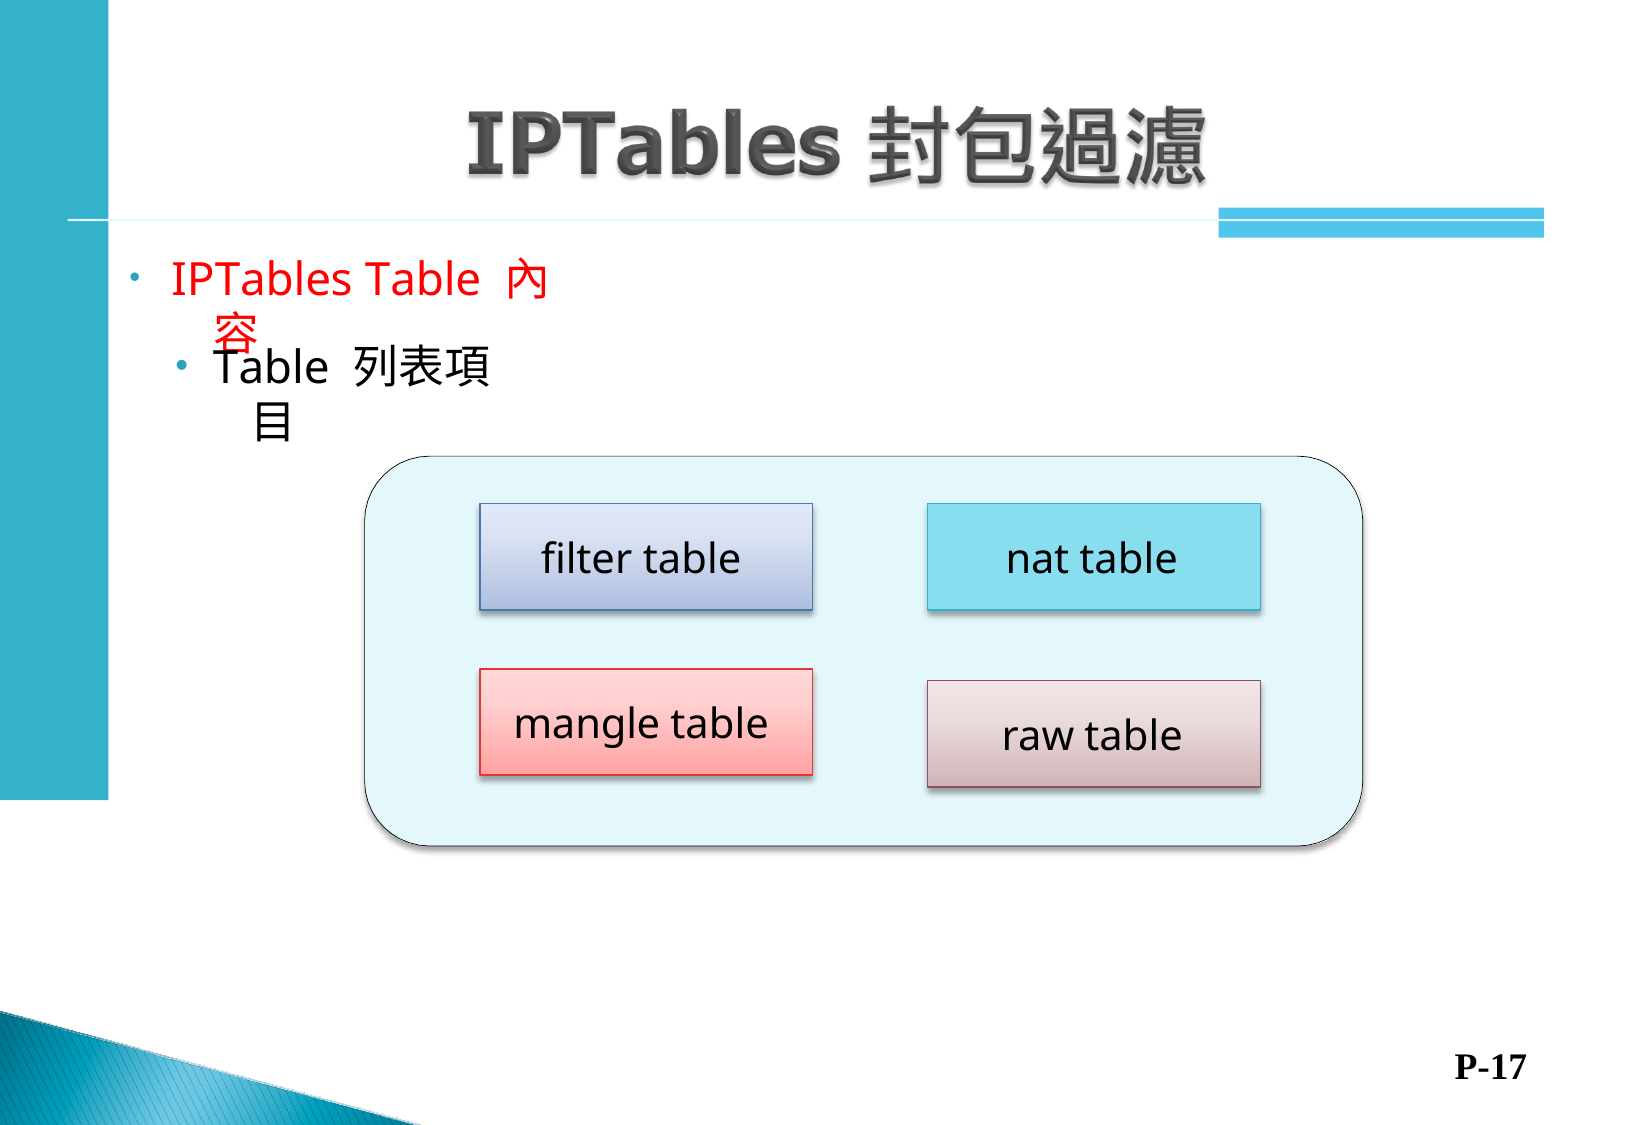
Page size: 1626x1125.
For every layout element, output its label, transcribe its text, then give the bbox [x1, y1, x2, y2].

text_box nat table [1003, 531, 1186, 588]
text_box filter table mangle table [513, 531, 780, 753]
text_box raw table [999, 708, 1190, 765]
text_box [355, 453, 1373, 862]
text_box IPTables Table 內容 [125, 250, 567, 306]
text_box Table 列表項目 [171, 338, 517, 394]
text_box P-16 [1452, 1042, 1532, 1090]
text_box [453, 81, 1218, 203]
